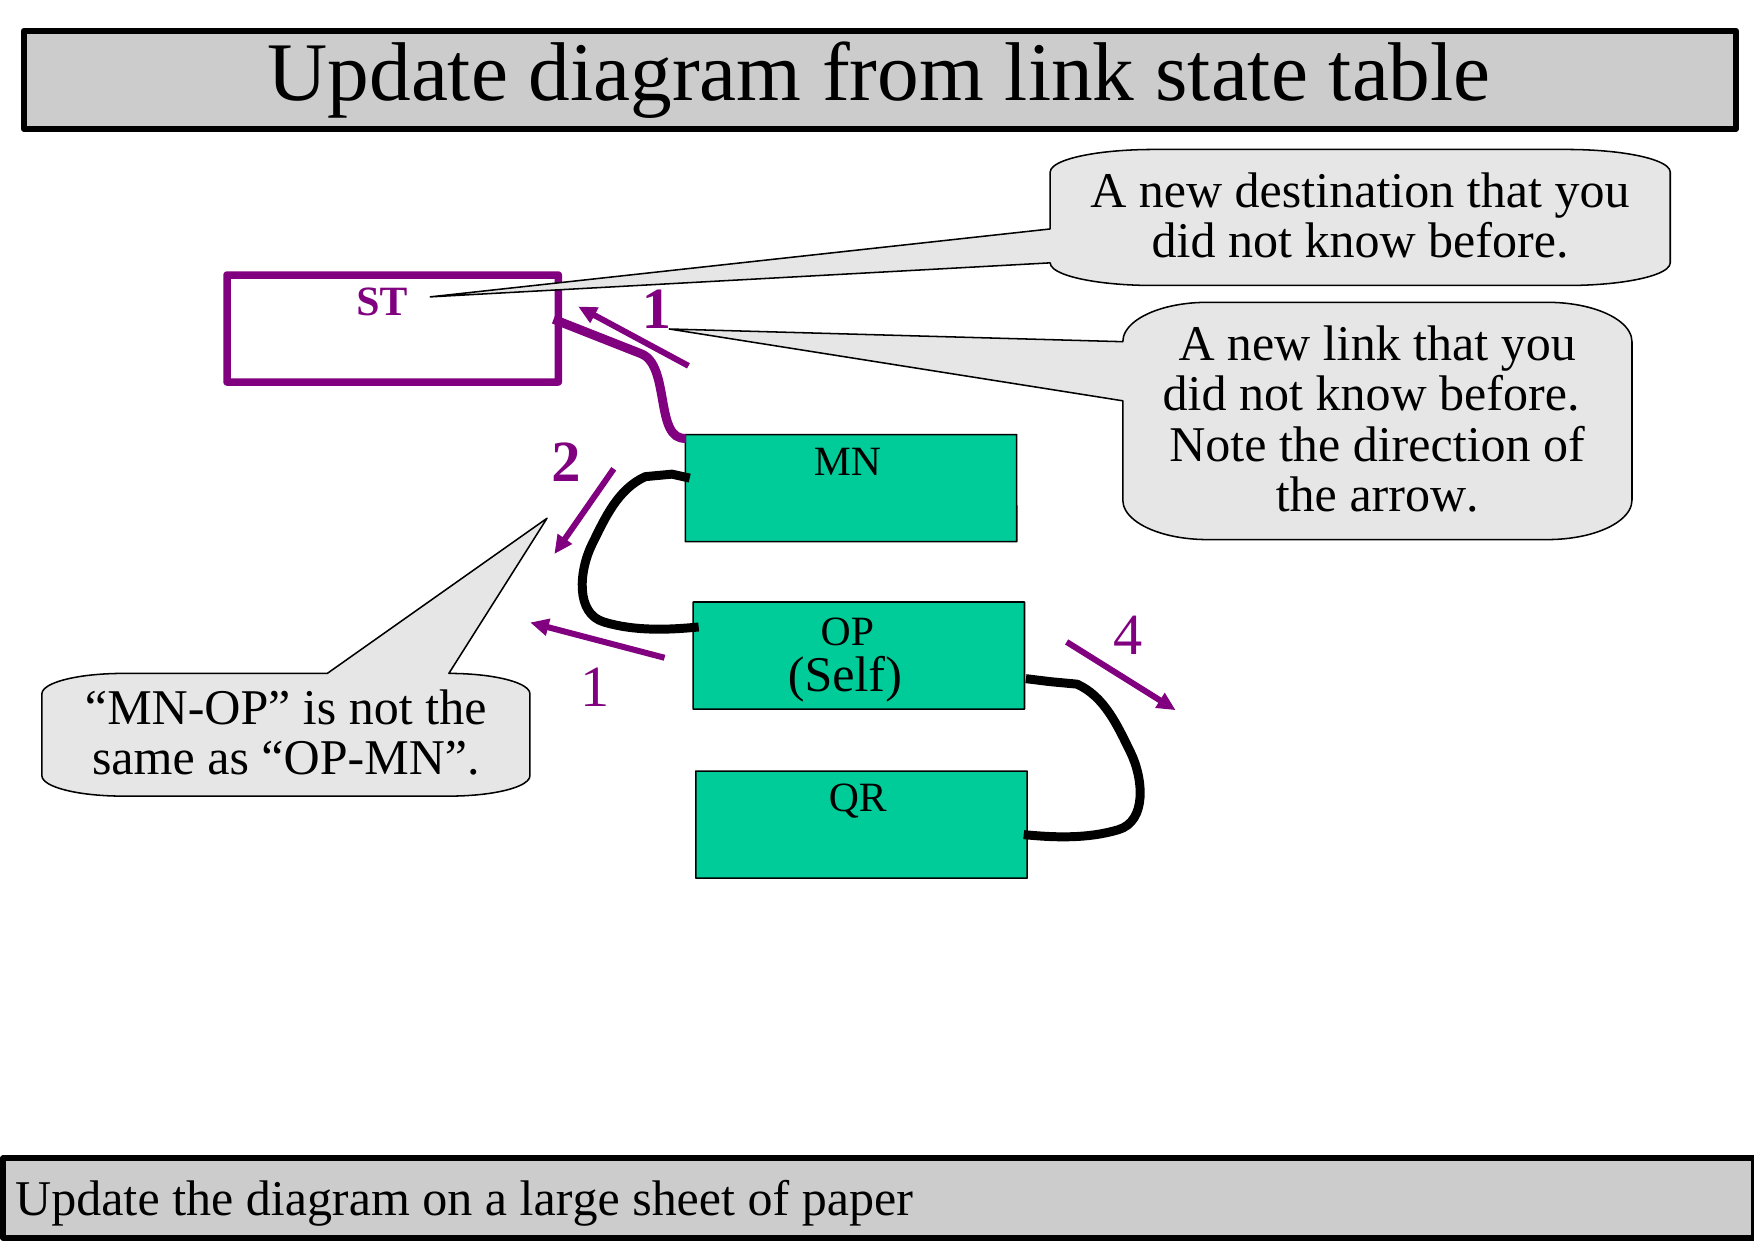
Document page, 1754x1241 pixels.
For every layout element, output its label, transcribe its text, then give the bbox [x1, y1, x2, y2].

text_box 2 [551, 434, 589, 510]
text_box MN [793, 434, 902, 507]
text_box QR [803, 770, 912, 843]
text_box Update the diagram on a large sheet of paper [3, 1158, 1754, 1238]
text_box A new link that you did not know before. Note the direction of the arrow. [669, 302, 1632, 540]
text_box 4 [1113, 608, 1142, 673]
text_box 1 [580, 659, 619, 734]
text_box A new destination that you did not know before. [430, 149, 1671, 297]
text_box Update diagram from link state table [23, 30, 1736, 129]
text_box ST [327, 274, 437, 347]
text_box OP [793, 604, 902, 677]
text_box (Self)‏ [787, 651, 900, 708]
text_box “MN-OP” is not the same as “OP-MN”. [41, 518, 548, 797]
text_box 1 [641, 284, 680, 357]
